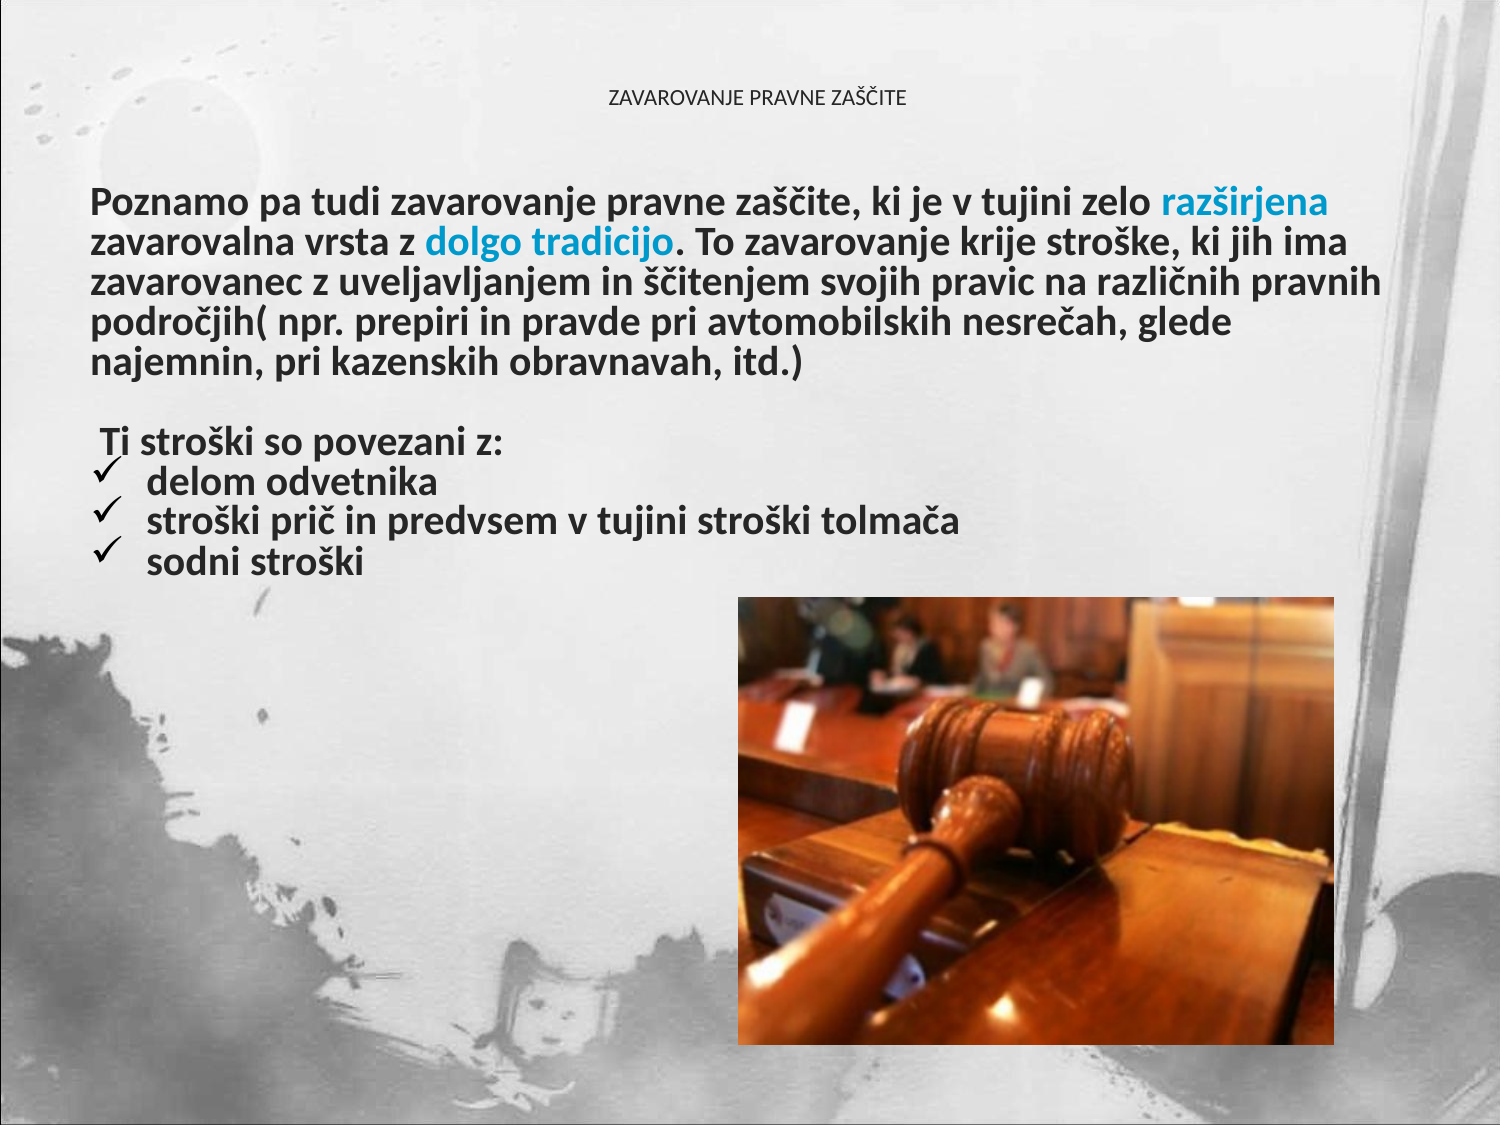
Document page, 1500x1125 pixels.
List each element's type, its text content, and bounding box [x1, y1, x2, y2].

list Poznamo pa tudi zavarovanje pravne zaščite, ki je v tujini zelo razširjena zavarovalna vrsta z dolgo tradicijo. To zavarovanje krije stroške, ki jih ima zavarovanec z uveljavljanjem in ščitenjem svojih pravic na različnih pravnih področjih( npr. prepiri in pravde pri avtomobilskih nesrečah, glede najemnin, pri kazenskih obravnavah, itd.) Ti stroški so povezani z: delom odvetnika stroški prič in predvsem v tujini stroški tolmača sodni stroški [75, 175, 1425, 1005]
picture [0, 0, 1500, 1125]
title ZAVAROVANJE PRAVNE ZAŠČITE [70, 46, 1421, 153]
